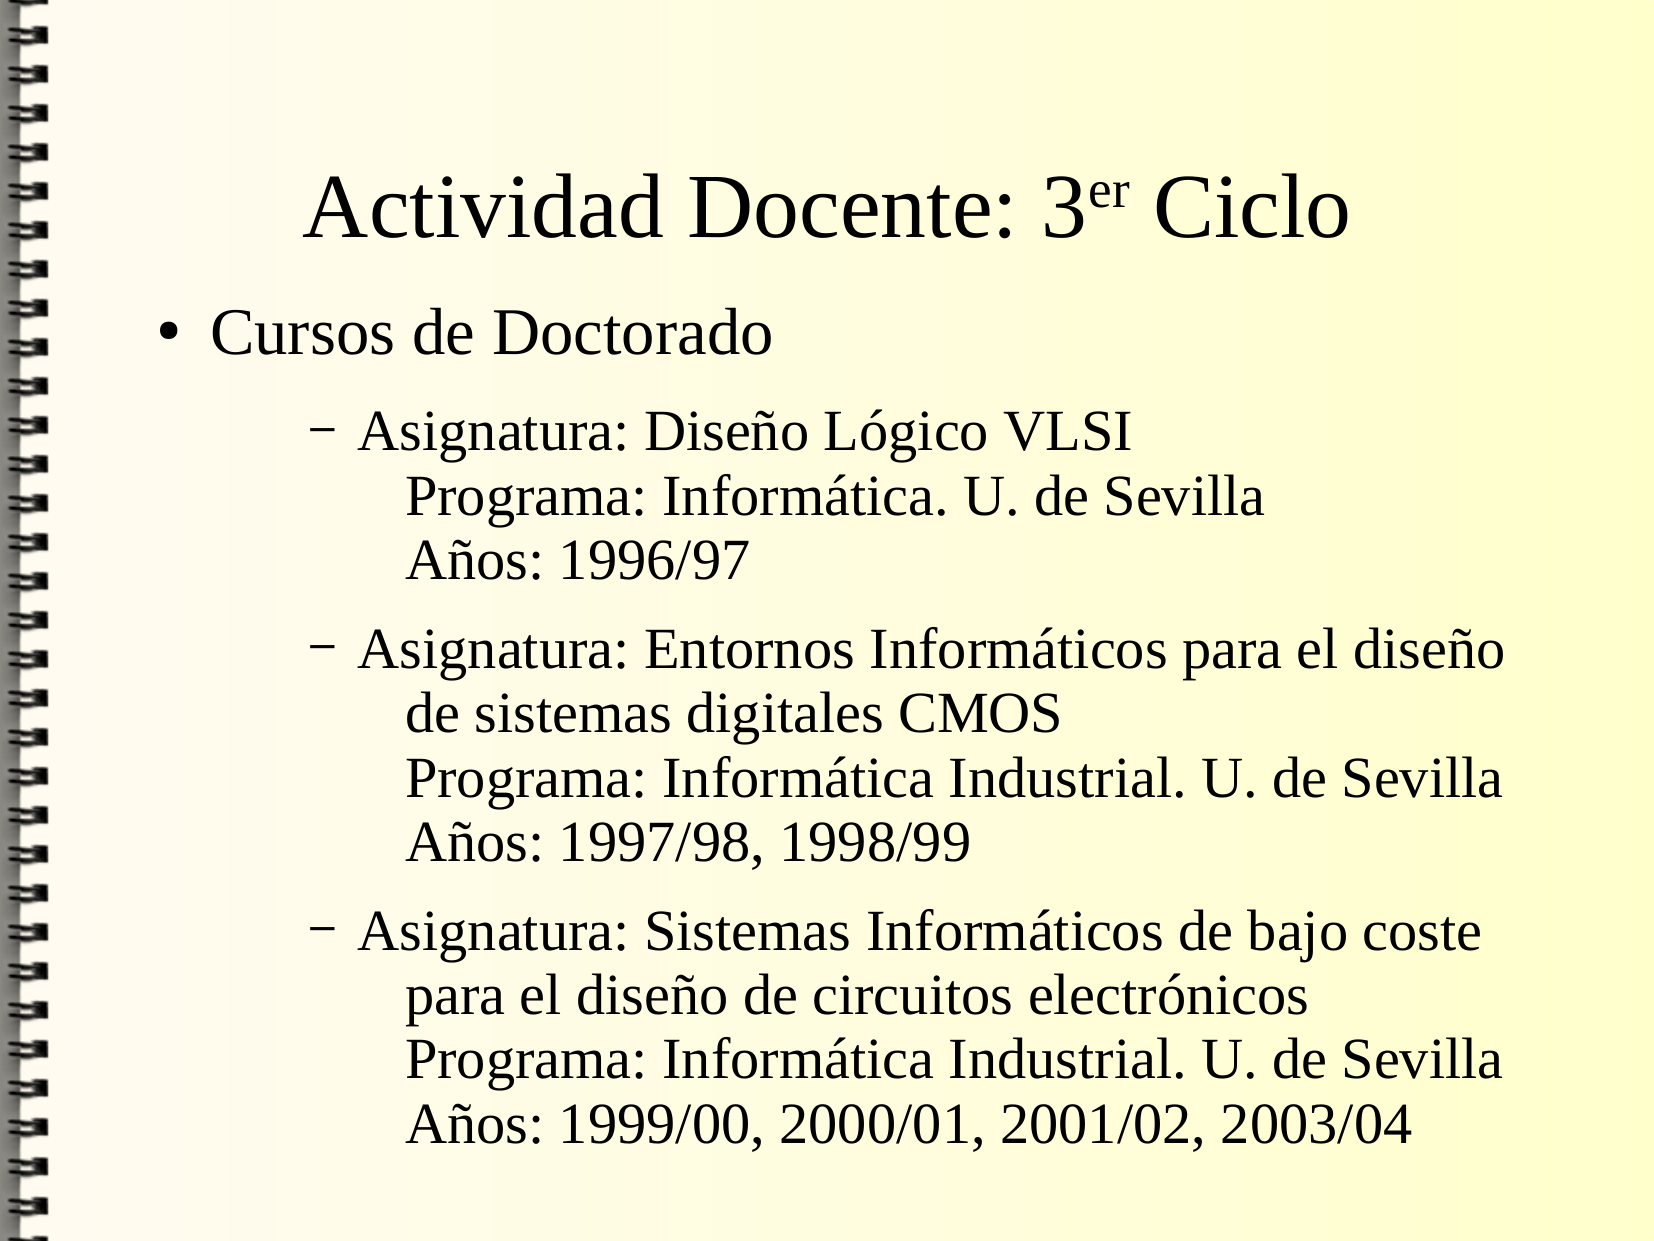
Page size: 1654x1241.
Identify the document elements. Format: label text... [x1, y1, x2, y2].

title Actividad Docente: 3er Ciclo [121, 103, 1534, 295]
picture [0, 0, 1654, 1241]
list Cursos de Doctorado Asignatura: Diseño Lógico VLSI Programa: Informática. U. de Sevilla Años: 1996/97 Asignatura: Entornos Informáticos para el diseño de sistemas digitales CMOS Programa: Informática Industrial. U. de Sevilla Años: 1997/98, 1998/99 Asignatura: Sistemas Informáticos de bajo coste para el diseño de circuitos electrónicos Programa: Informática Industrial. U. de Sevilla Años: 1999/00, 2000/01, 2001/02, 2003/04 [121, 295, 1534, 1206]
